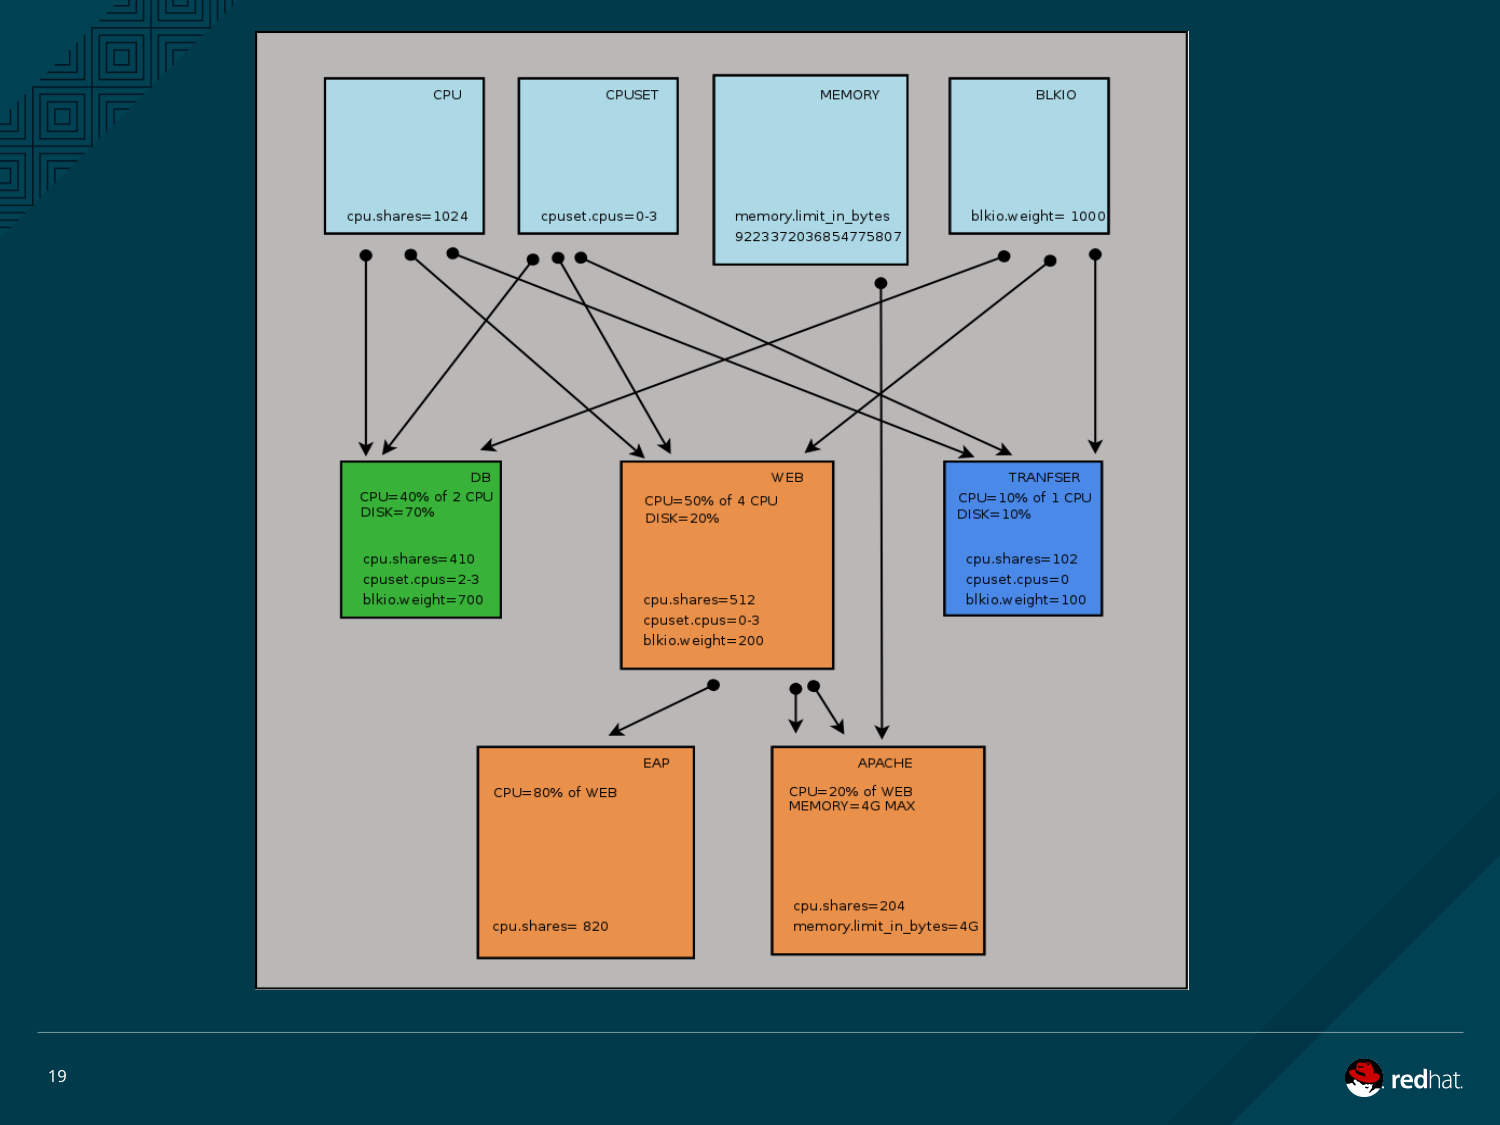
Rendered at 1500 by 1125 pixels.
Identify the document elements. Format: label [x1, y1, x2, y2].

picture [1346, 1060, 1382, 1096]
picture [1401, 1075, 1412, 1088]
picture [1415, 1069, 1426, 1088]
picture [1393, 1075, 1399, 1088]
picture [256, 32, 1188, 989]
